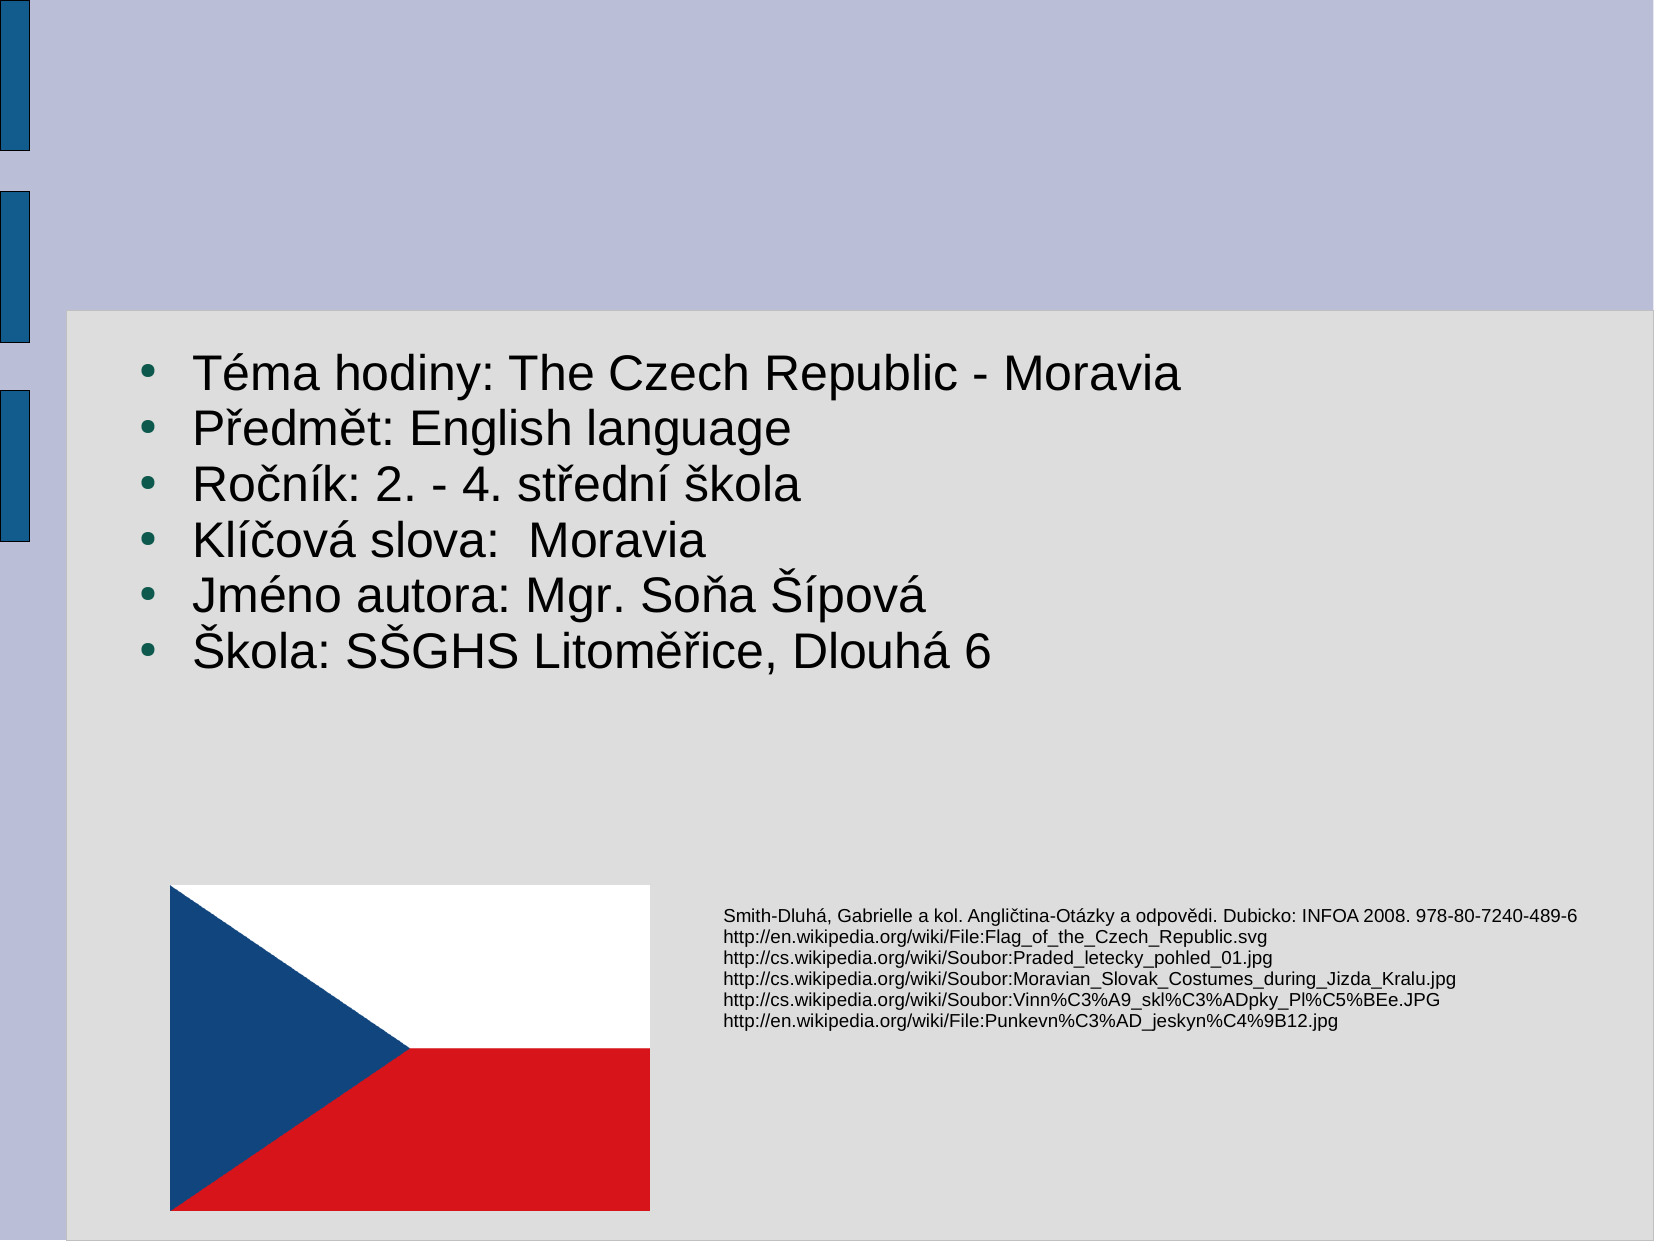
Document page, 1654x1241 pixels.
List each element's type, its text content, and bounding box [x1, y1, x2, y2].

list Téma hodiny: The Czech Republic - Moravia Předmět: English language Ročník: 2. - 4. střední škola Klíčová slova: Moravia Jméno autora: Mgr. Soňa Šípová Škola: SŠGHS Litoměřice, Dlouhá 6 [121, 344, 1534, 1127]
text_box Smith-Dluhá, Gabrielle a kol. Angličtina-Otázky a odpovědi. Dubicko: INFOA 2008. 978-80-7240-489-6 http://en.wikipedia.org/wiki/File:Flag_of_the_Czech_Republic.svg http://cs.wikipedia.org/wiki/Soubor:Praded_letecky_pohled_01.jpg http://cs.wikipedia.org/wiki/Soubor:Moravian_Slovak_Costumes_during_Jizda_Kralu.jpg http://cs.wikipedia.org/wiki/Soubor:Vinn%C3%A9_skl%C3%ADpky_Pl%C5%BEe.JPG http://en.wikipedia.org/wiki/File:Punkevn%C3%AD_jeskyn%C4%9B12.jpg [708, 856, 1614, 1121]
picture [170, 885, 650, 1211]
